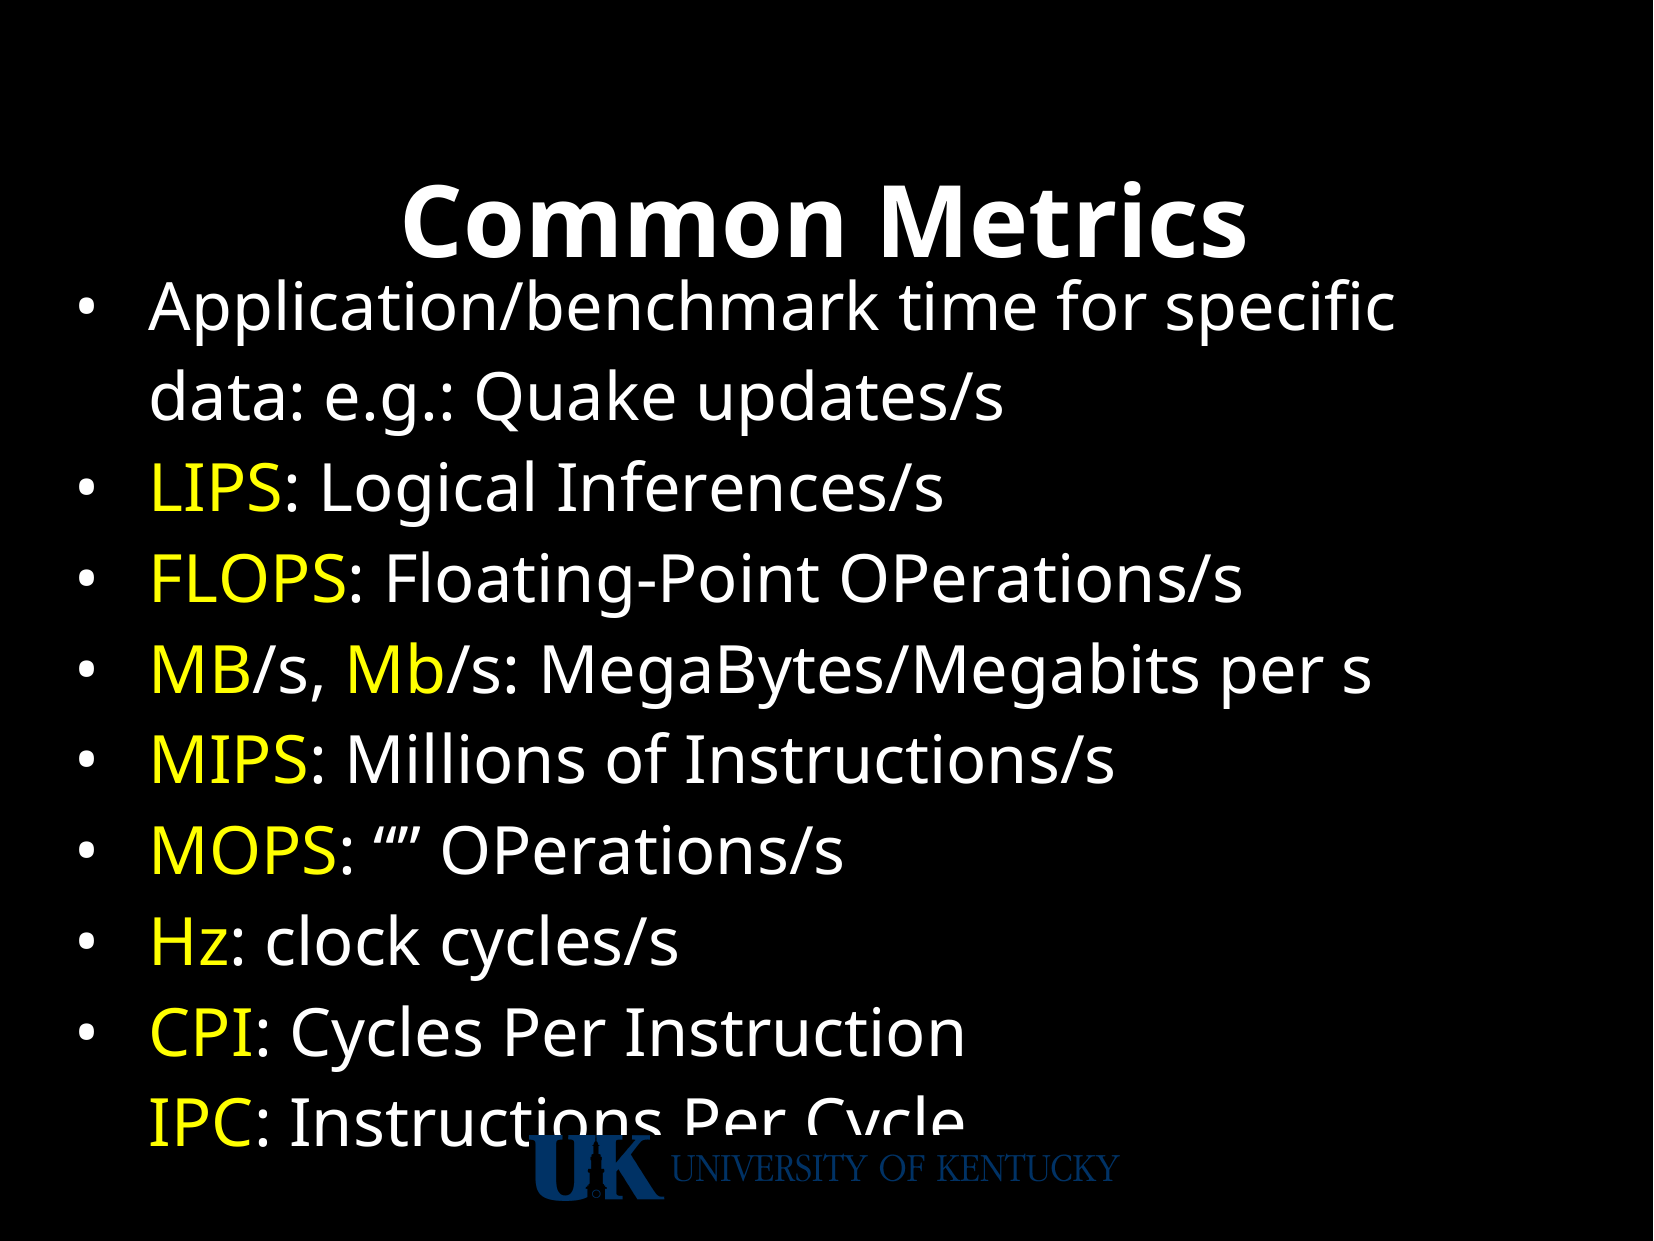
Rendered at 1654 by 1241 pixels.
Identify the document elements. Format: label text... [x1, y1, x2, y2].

title Common Metrics [75, 31, 1576, 407]
picture [529, 1135, 1120, 1201]
subtitle • Application/benchmark time for specific data: e.g.: Quake updates/s • LIPS: Logical Inferences/s • FLOPS: Floating-Point OPerations/s • MB/s, Mb/s: MegaBytes/Megabits per s • MIPS: Millions of Instructions/s • MOPS: “” OPerations/s • Hz: clock cycles/s • CPI: Cycles Per Instruction IPC: Instructions Per Cycle [74, 262, 1575, 1163]
